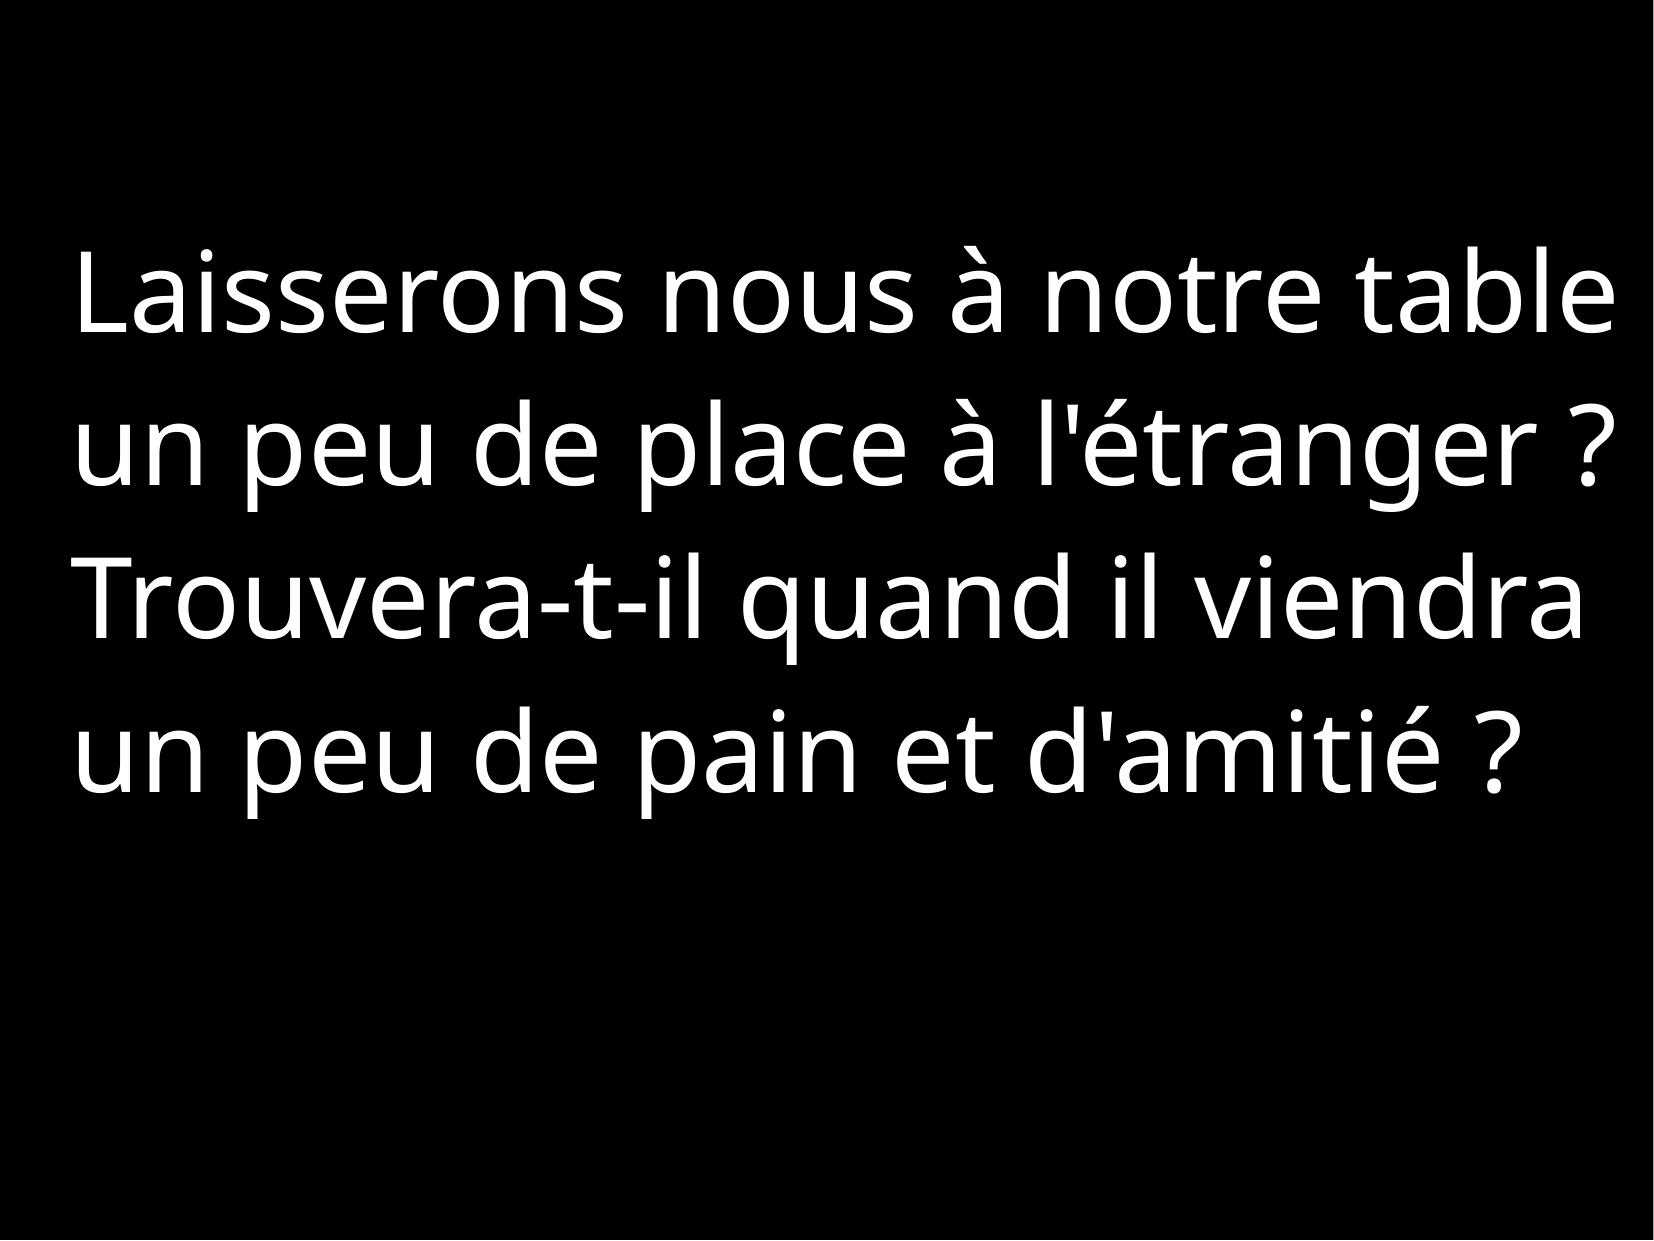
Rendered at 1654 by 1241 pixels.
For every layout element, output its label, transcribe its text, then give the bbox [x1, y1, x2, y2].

list Laisserons nous à notre table un peu de place à l'étranger ? Trouvera-t-il quand il viendra un peu de pain et d'amitié ? [0, 59, 1654, 1241]
